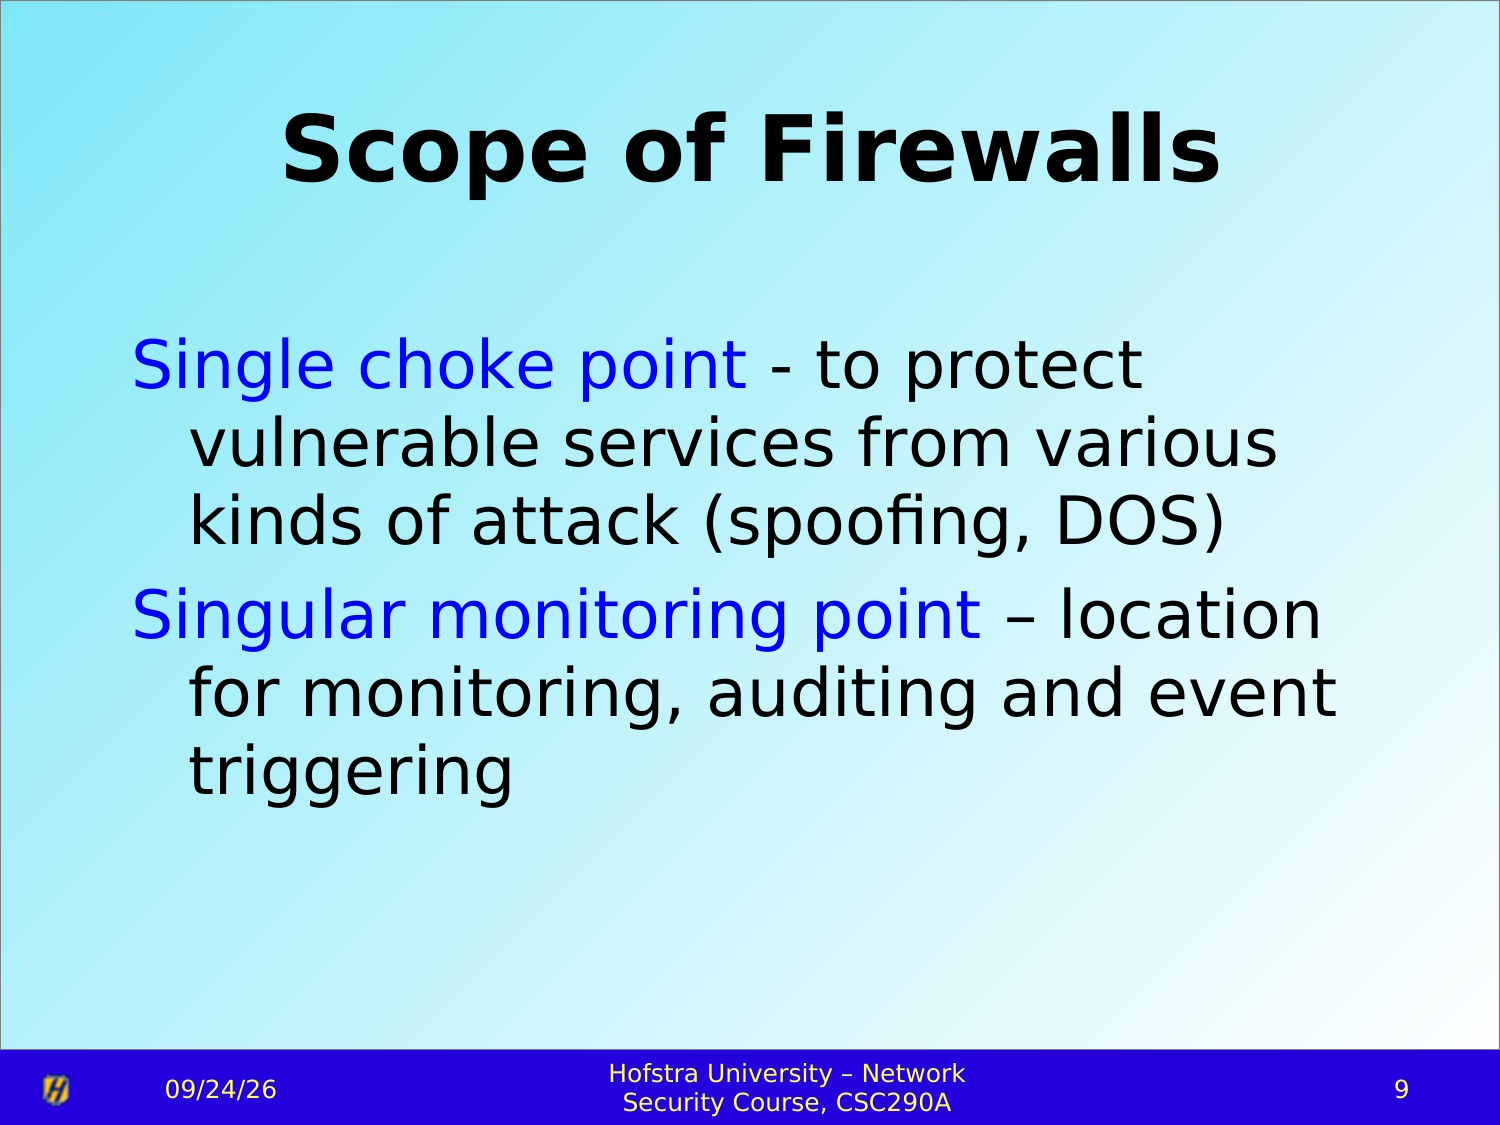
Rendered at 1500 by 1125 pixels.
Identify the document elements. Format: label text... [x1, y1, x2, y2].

title Scope of Firewalls [112, 84, 1391, 212]
picture [37, 1072, 76, 1110]
list Single choke point - to protect vulnerable services from various kinds of attack (spoofing, DOS) Singular monitoring point – location for monitoring, auditing and event triggering [117, 319, 1393, 995]
